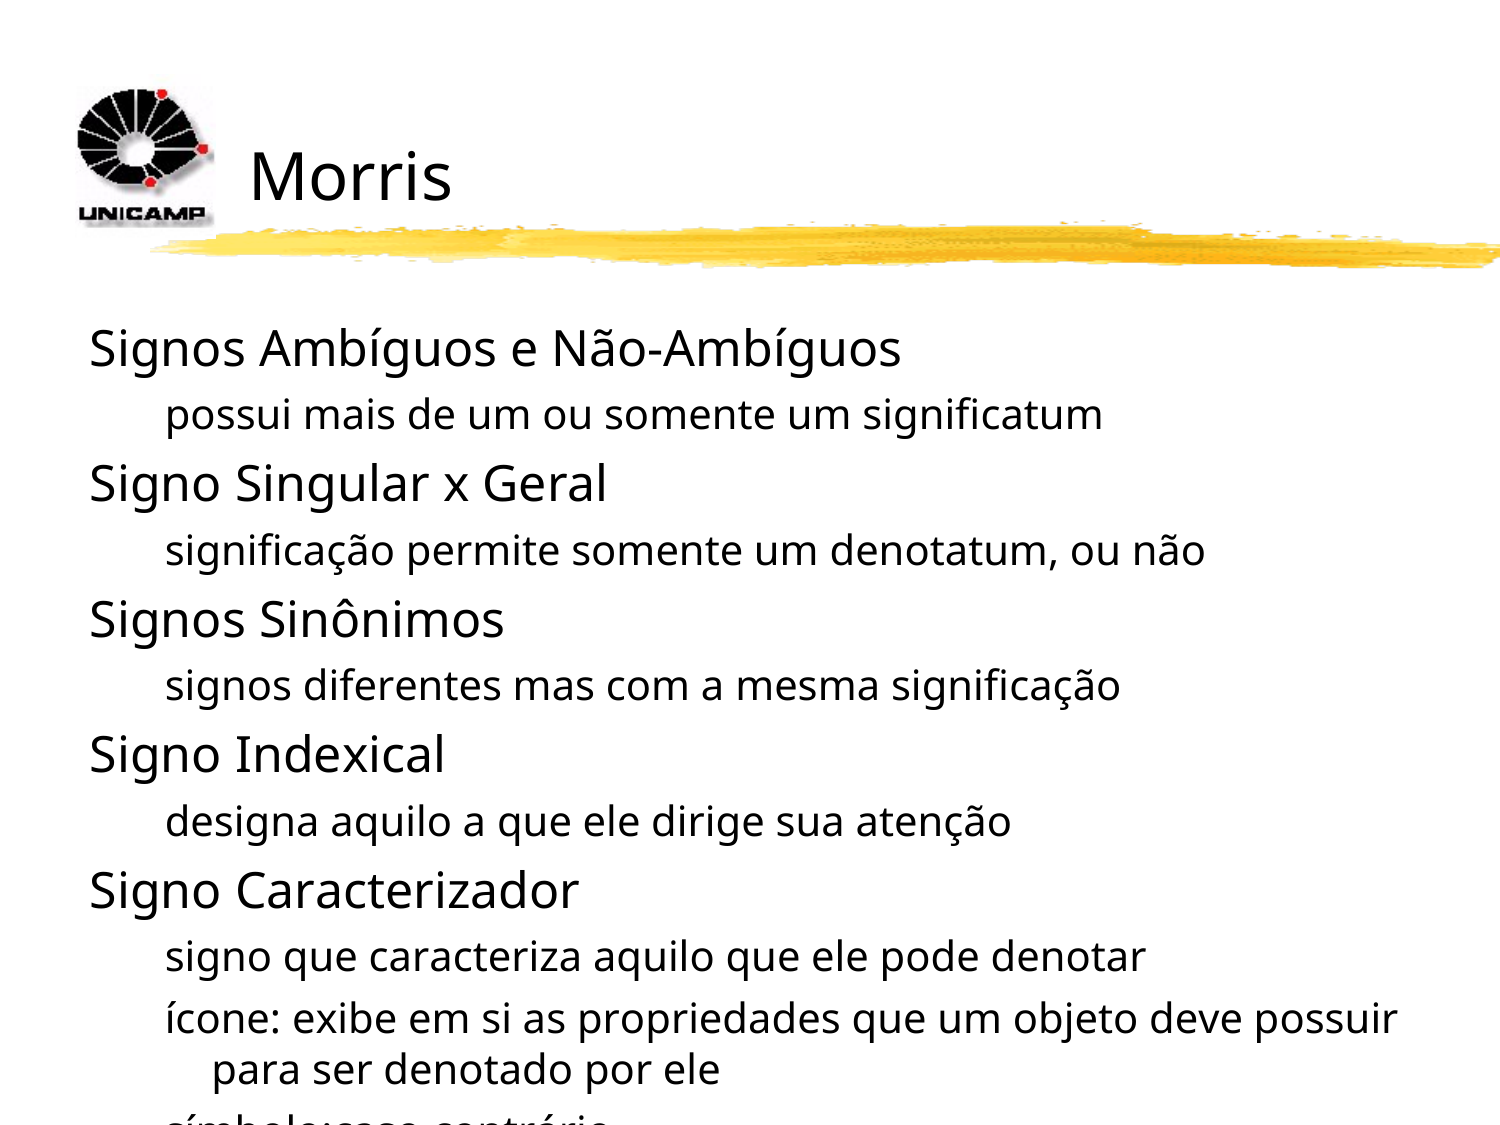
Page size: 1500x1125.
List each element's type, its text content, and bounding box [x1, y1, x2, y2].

list Signos Ambíguos e Não-Ambíguos possui mais de um ou somente um significatum Signo Singular x Geral significação permite somente um denotatum, ou não Signos Sinônimos signos diferentes mas com a mesma significação Signo Indexical designa aquilo a que ele dirige sua atenção Signo Caracterizador signo que caracteriza aquilo que ele pode denotar ícone: exibe em si as propriedades que um objeto deve possuir para ser denotado por ele símbolo:caso contrário [74, 309, 1417, 1078]
picture [75, 74, 1500, 279]
title Morris [233, 37, 1434, 225]
